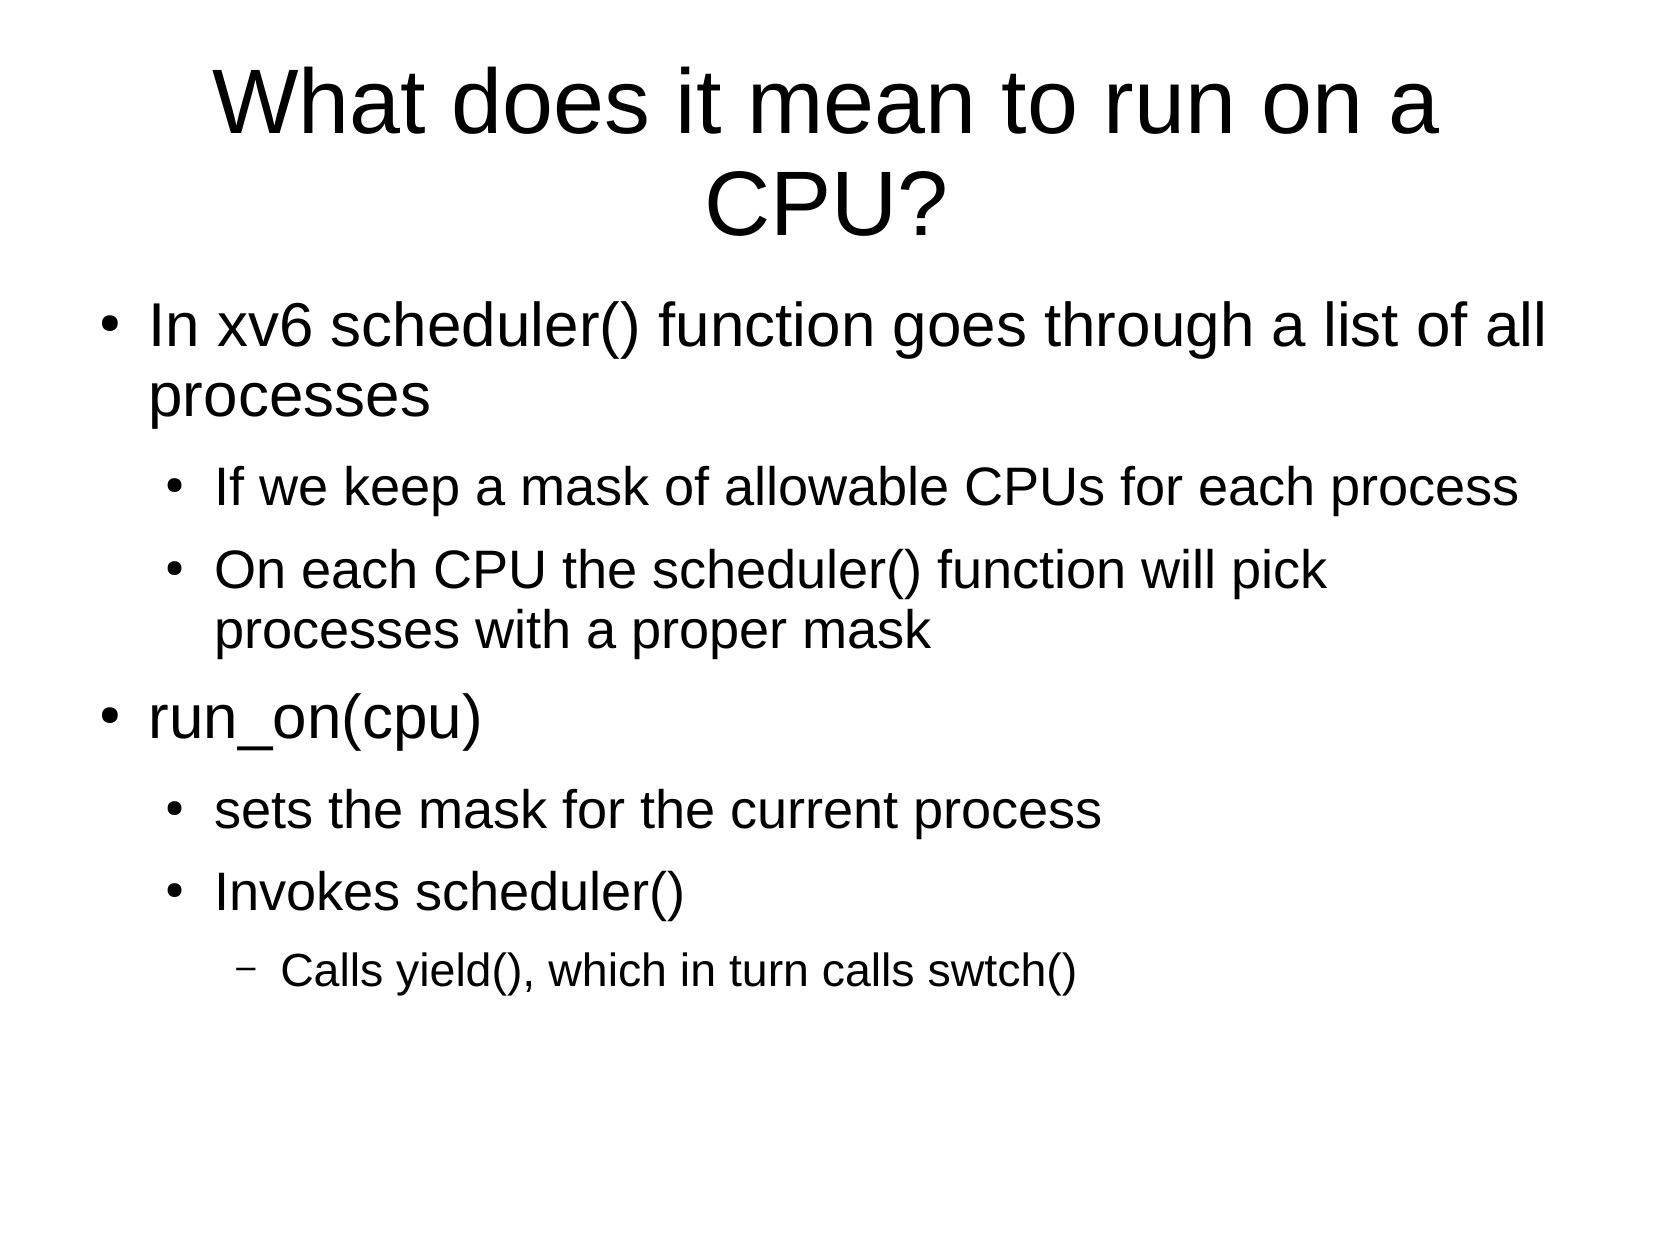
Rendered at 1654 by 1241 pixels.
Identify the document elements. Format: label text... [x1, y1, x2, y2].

title What does it mean to run on a CPU? [82, 49, 1571, 257]
list In xv6 scheduler() function goes through a list of all processes If we keep a mask of allowable CPUs for each process On each CPU the scheduler() function will pick processes with a proper mask run_on(cpu) sets the mask for the current process Invokes scheduler() Calls yield(), which in turn calls swtch() [82, 290, 1571, 1010]
